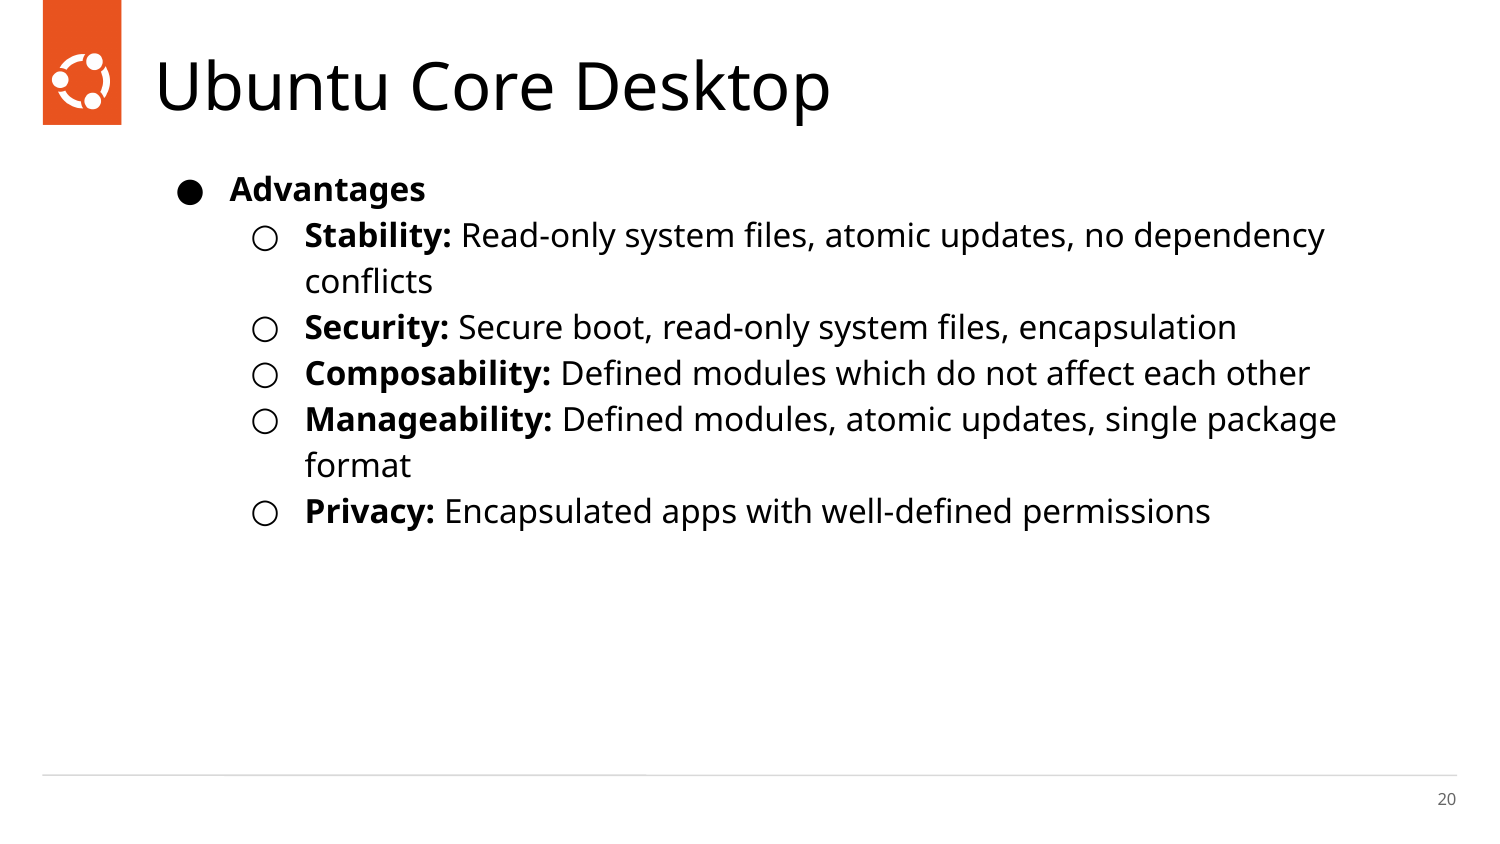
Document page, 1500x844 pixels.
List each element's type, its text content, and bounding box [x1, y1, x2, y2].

title Ubuntu Core Desktop [154, 43, 1077, 126]
list Advantages Stability: Read-only system files, atomic updates, no dependency conflicts Security: Secure boot, read-only system files, encapsulation Composability: Defined modules which do not affect each other Manageability: Defined modules, atomic updates, single package format Privacy: Encapsulated apps with well-defined permissions [154, 162, 1343, 768]
slide_number <number> [1381, 773, 1472, 839]
